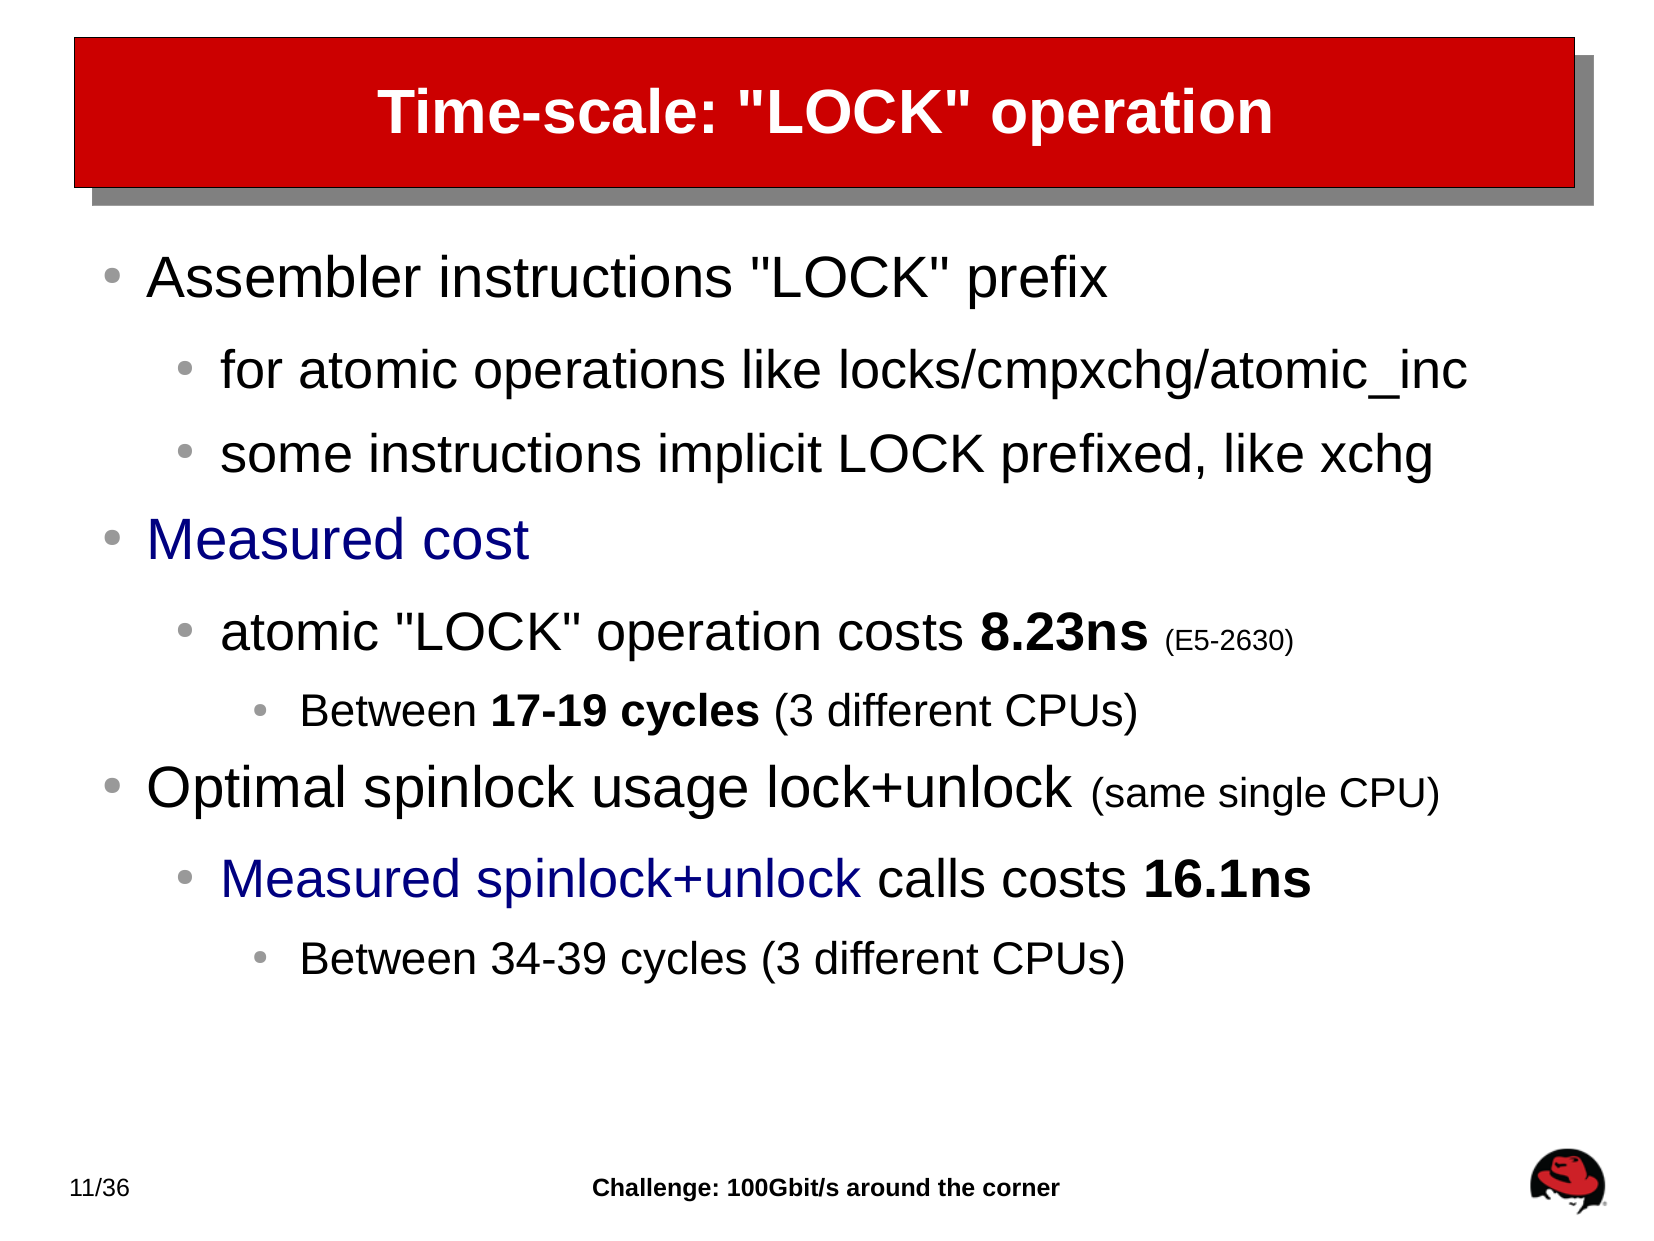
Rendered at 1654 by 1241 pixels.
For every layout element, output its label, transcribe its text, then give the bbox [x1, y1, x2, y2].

picture [1529, 1146, 1613, 1224]
list Assembler instructions "LOCK" prefix for atomic operations like locks/cmpxchg/atomic_inc some instructions implicit LOCK prefixed, like xchg Measured cost atomic "LOCK" operation costs 8.23ns (E5-2630) Between 17-19 cycles (3 different CPUs) Optimal spinlock usage lock+unlock (same single CPU) Measured spinlock+unlock calls costs 16.1ns Between 34-39 cycles (3 different CPUs) [86, 244, 1575, 1081]
title Time-scale: "LOCK" operation [82, 37, 1571, 188]
